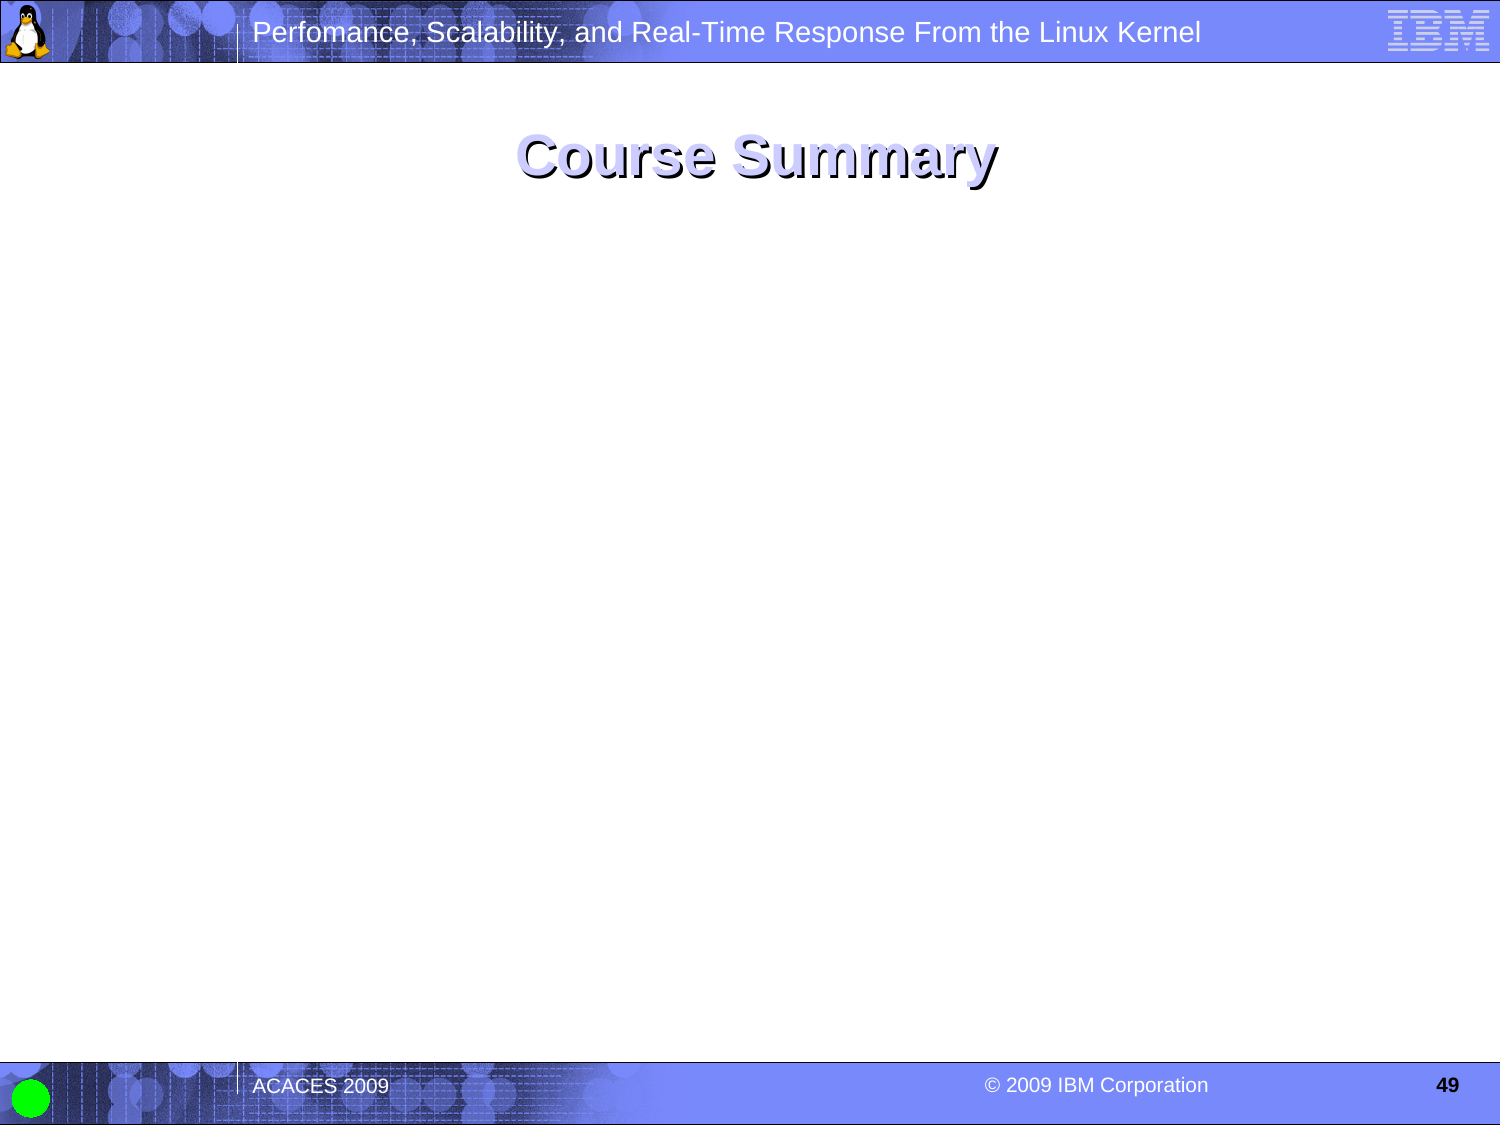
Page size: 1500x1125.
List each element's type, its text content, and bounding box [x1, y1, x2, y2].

picture [1, 1, 1500, 62]
text_box [11, 1079, 50, 1118]
title Course Summary [79, 124, 1433, 192]
picture [0, 1063, 1500, 1124]
